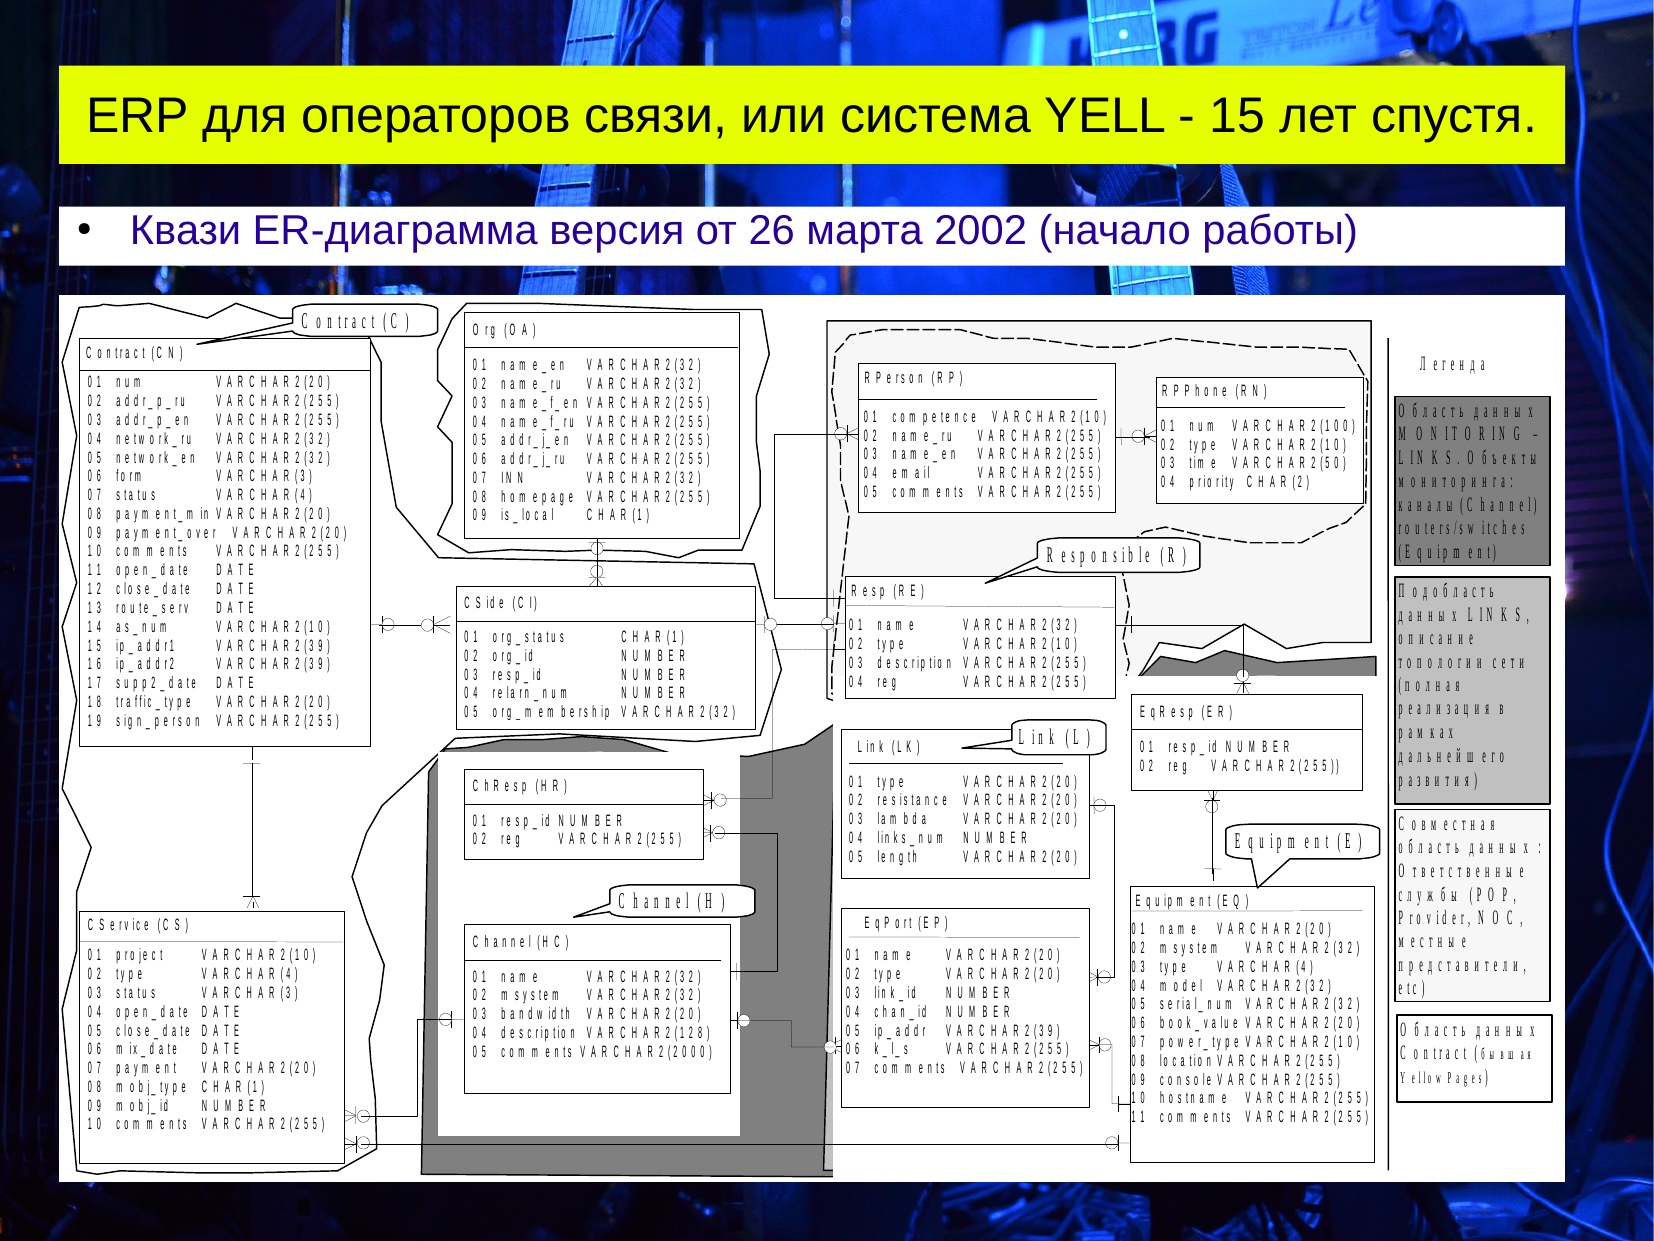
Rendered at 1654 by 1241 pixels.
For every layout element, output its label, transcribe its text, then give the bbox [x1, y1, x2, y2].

picture [0, 0, 1654, 1241]
list Квази ER-диаграмма версия от 26 марта 2002 (начало работы) [59, 206, 1565, 266]
title ERP для операторов связи, или система YELL - 15 лет спустя. [59, 65, 1566, 164]
